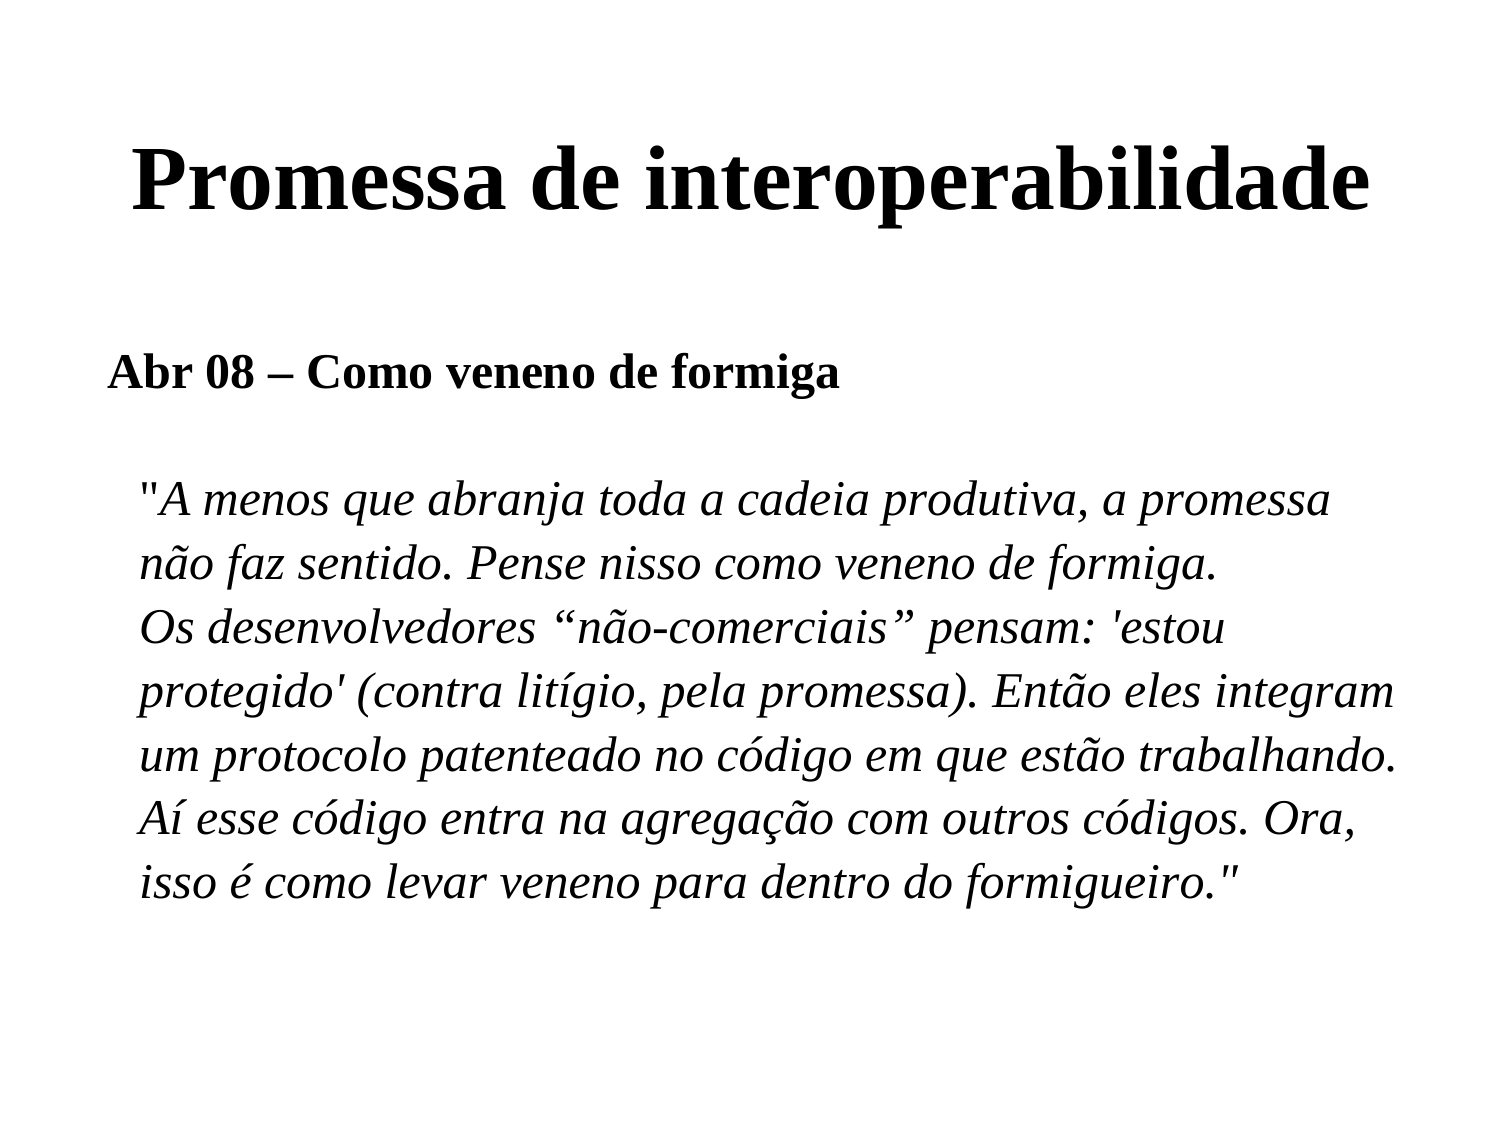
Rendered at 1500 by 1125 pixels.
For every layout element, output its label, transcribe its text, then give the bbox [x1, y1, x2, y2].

title Promessa de interoperabilidade [87, 52, 1416, 307]
text_box Abr 08 – Como veneno de formiga "A menos que abranja toda a cadeia produtiva, a promessa não faz sentido. Pense nisso como veneno de formiga. Os desenvolvedores “não-comerciais” pensam: 'estou protegido' (contra litígio, pela promessa). Então eles integram um protocolo patenteado no código em que estão trabalhando. Aí esse código entra na agregação com outros códigos. Ora, isso é como levar veneno para dentro do formigueiro." [79, 327, 1421, 973]
